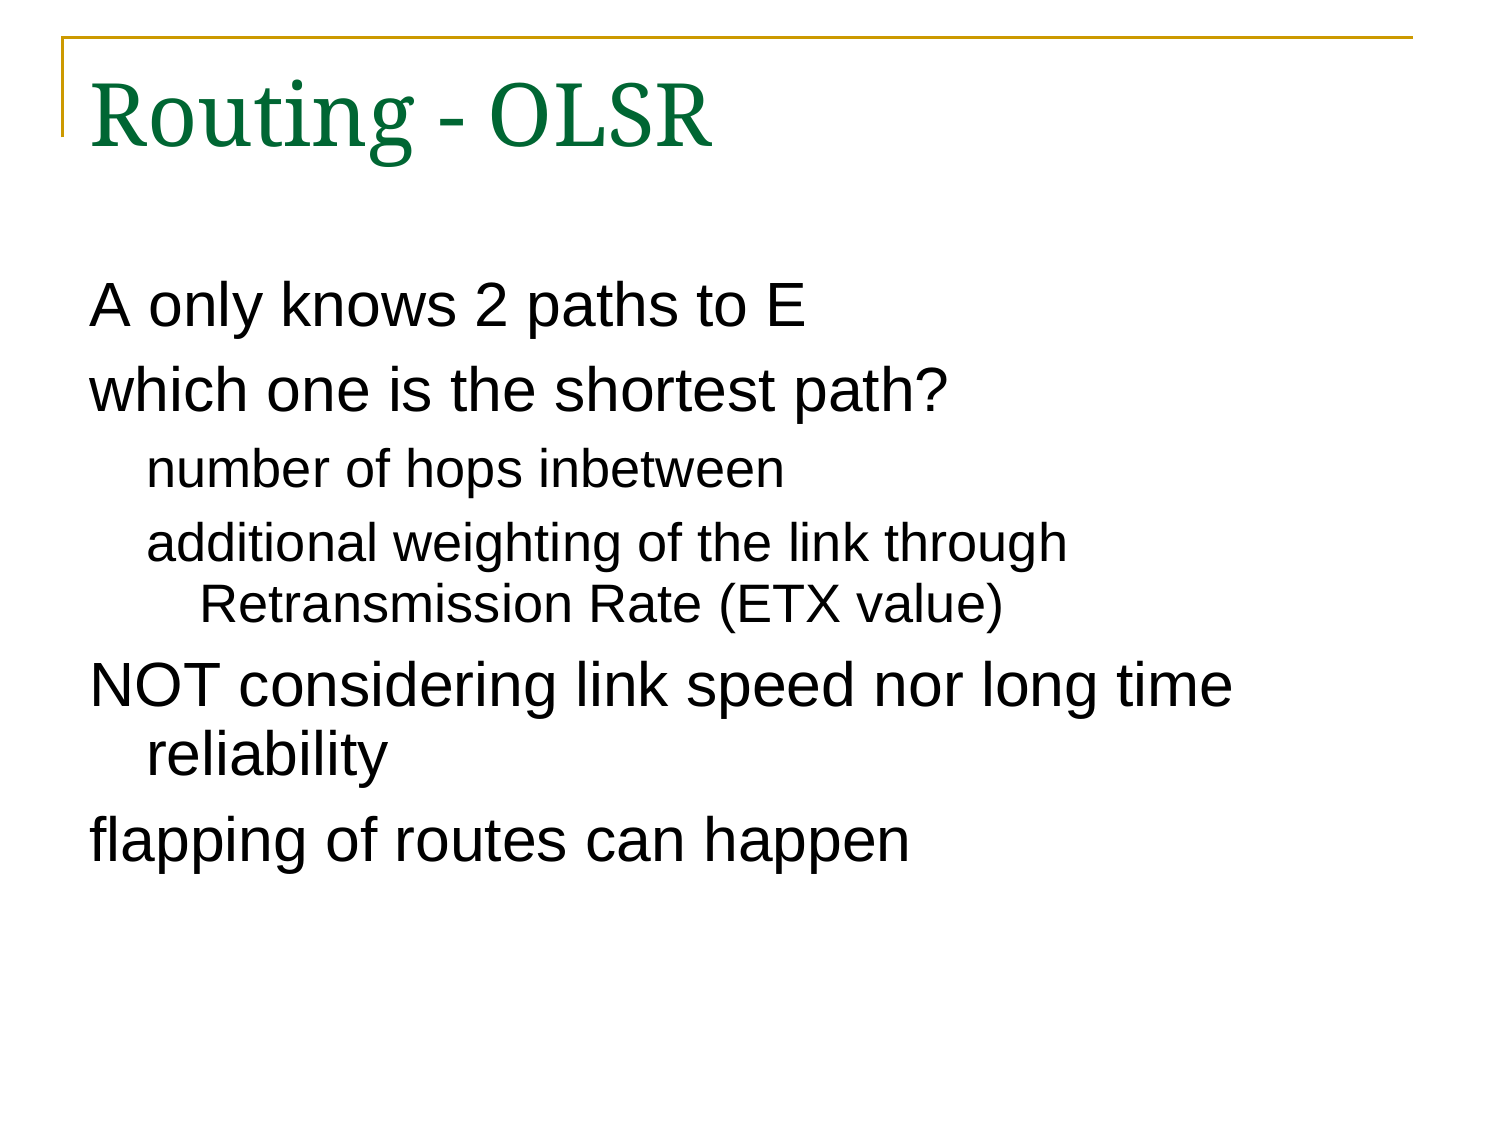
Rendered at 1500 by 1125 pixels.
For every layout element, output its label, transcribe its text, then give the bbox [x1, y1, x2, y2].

title Routing - OLSR [75, 45, 1426, 233]
list A only knows 2 paths to E which one is the shortest path? number of hops inbetween additional weighting of the link through Retransmission Rate (ETX value) NOT considering link speed nor long time reliability flapping of routes can happen [75, 262, 1426, 1006]
